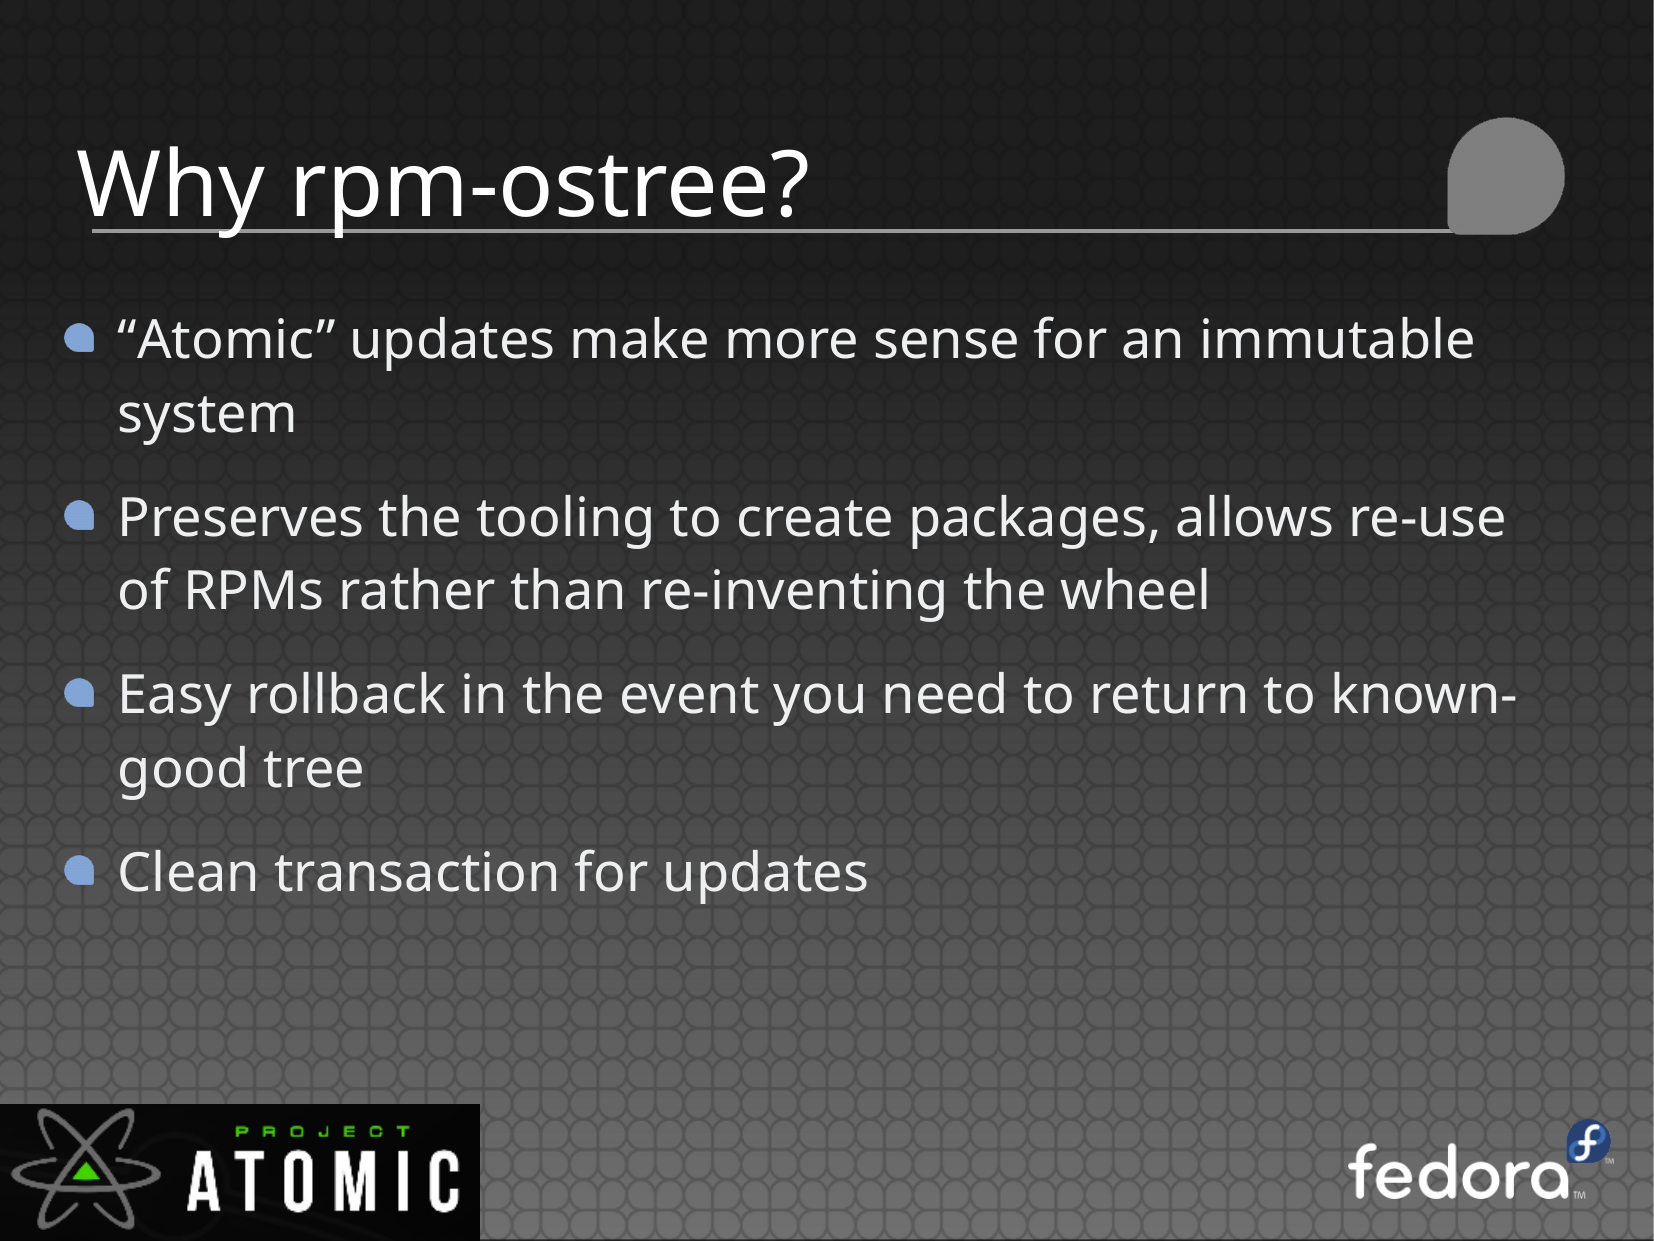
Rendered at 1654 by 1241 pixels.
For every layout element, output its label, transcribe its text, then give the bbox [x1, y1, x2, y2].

title Why rpm-ostree? [76, 112, 1566, 249]
picture [0, 0, 1654, 1241]
list “Atomic” updates make more sense for an immutable system Preserves the tooling to create packages, allows re-use of RPMs rather than re-inventing the wheel Easy rollback in the event you need to return to known-good tree Clean transaction for updates [46, 300, 1536, 1105]
